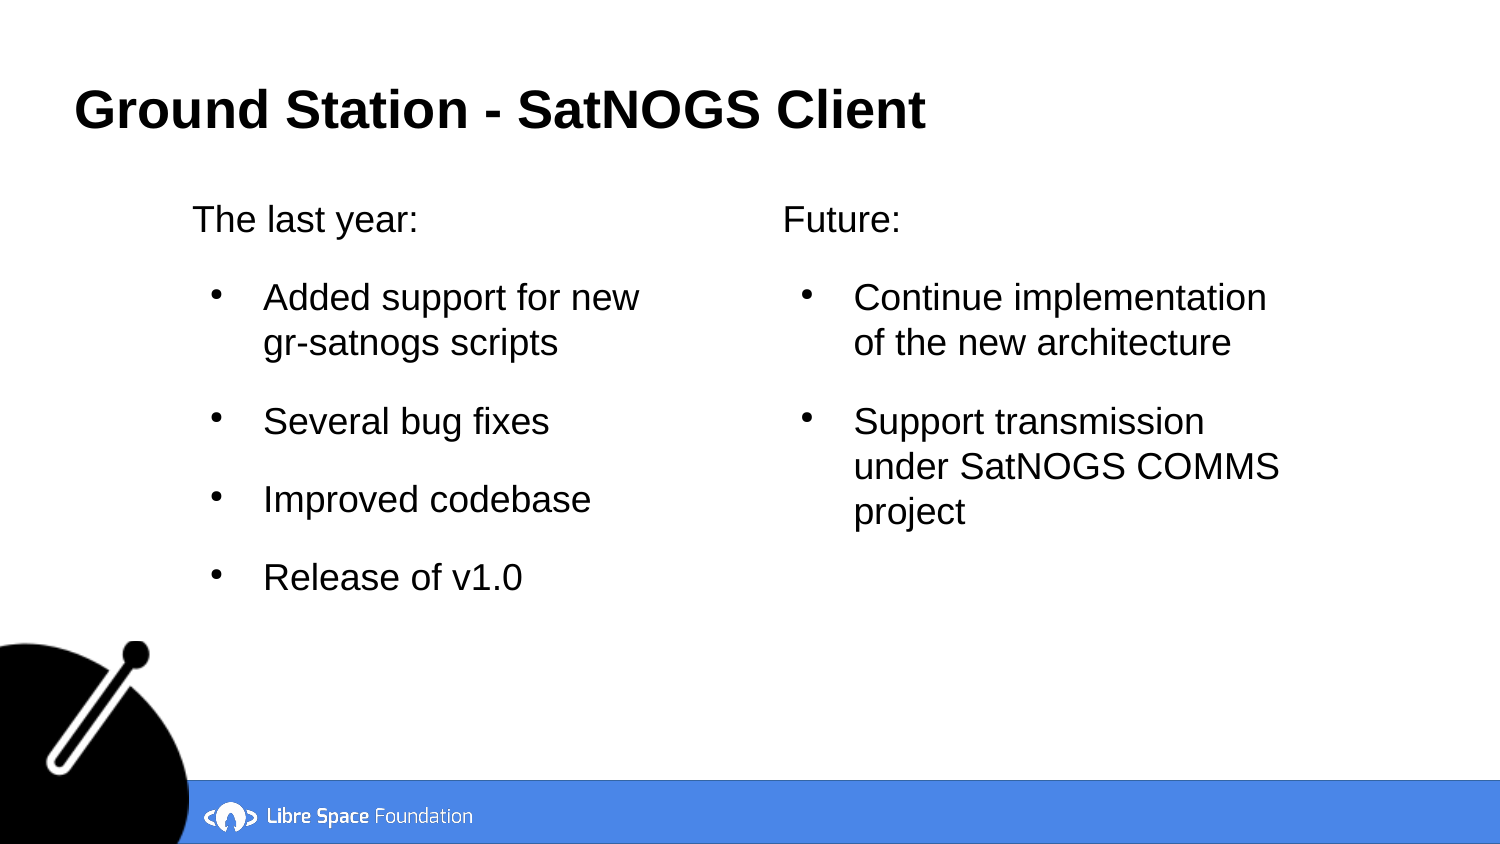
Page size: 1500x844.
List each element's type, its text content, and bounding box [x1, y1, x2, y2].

text_box The last year: Added support for new gr-satnogs scripts Several bug fixes Improved codebase Release of v1.0 [177, 180, 706, 541]
picture [204, 802, 472, 832]
title Ground Station - SatNOGS Client [59, 59, 945, 153]
picture [0, 641, 189, 844]
text_box Future: Continue implementation of the new architecture Support transmission under SatNOGS COMMS project [767, 180, 1306, 541]
